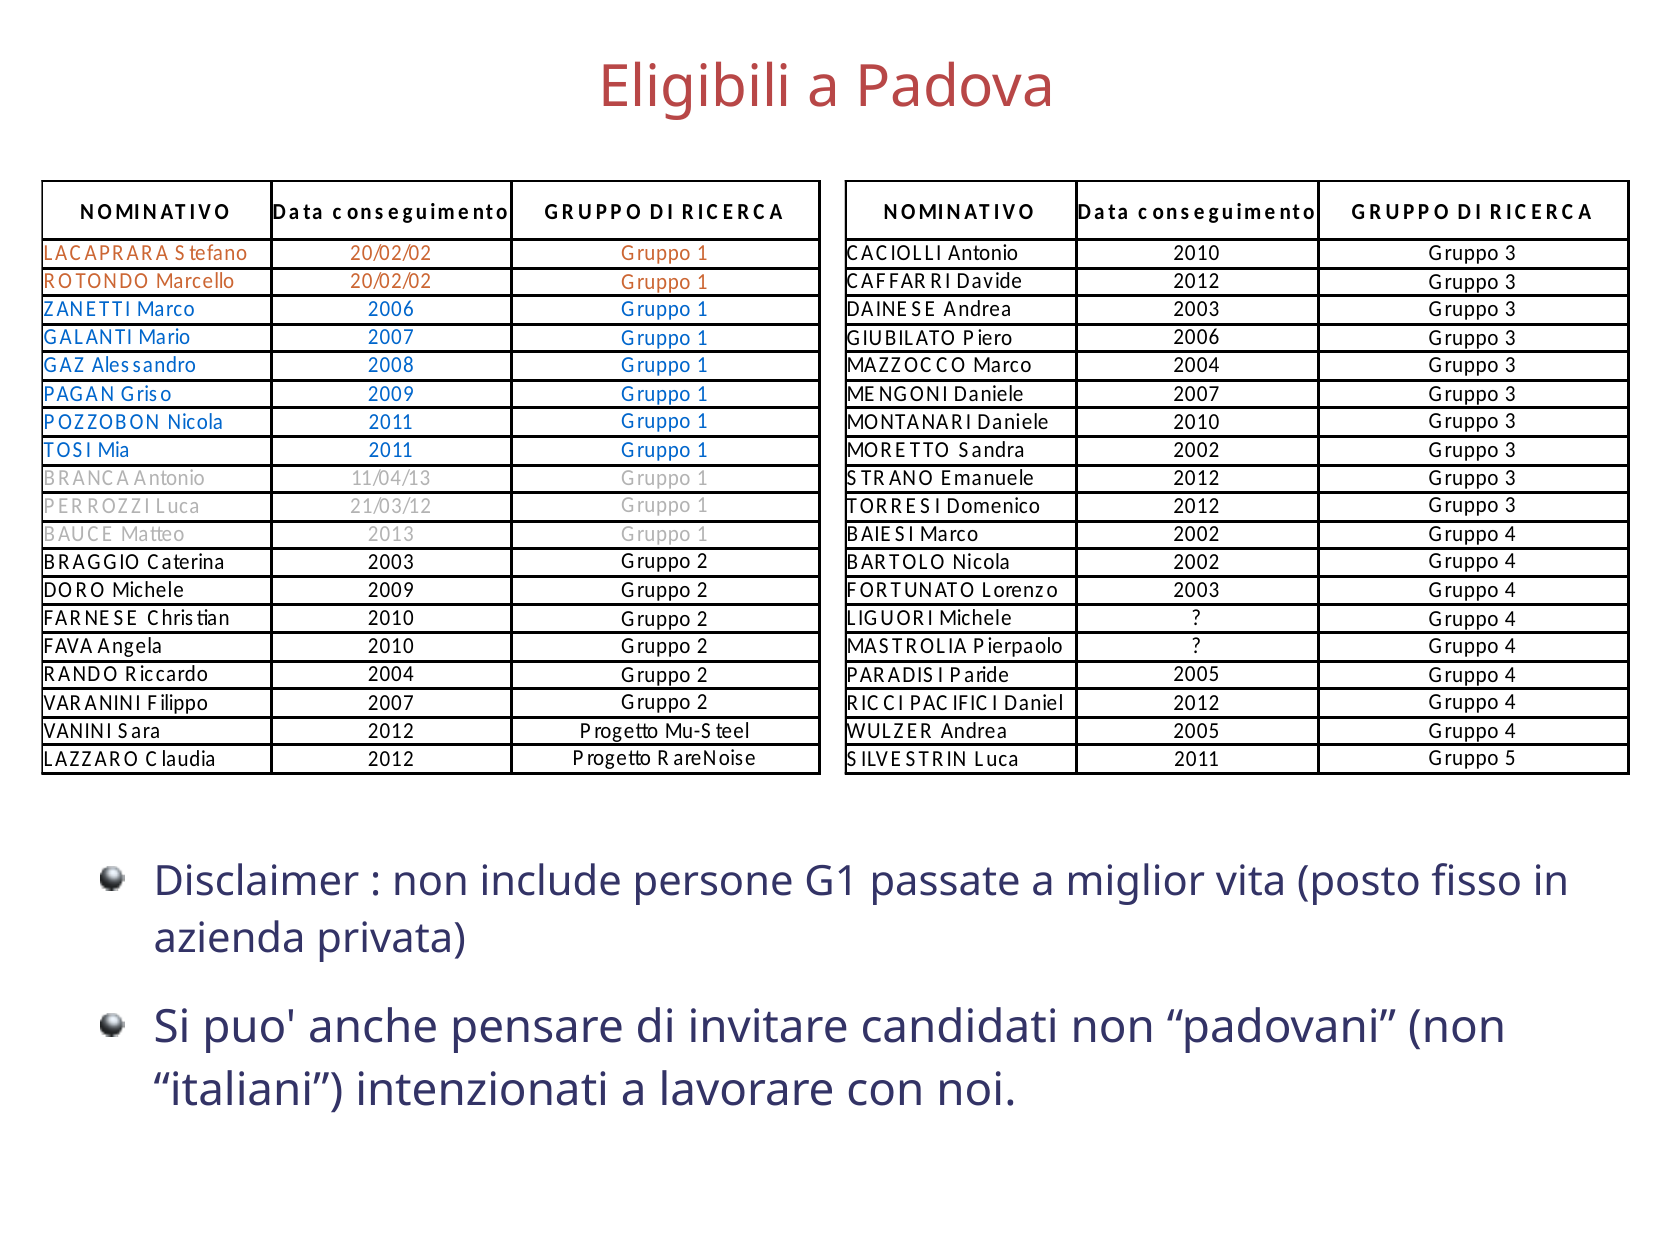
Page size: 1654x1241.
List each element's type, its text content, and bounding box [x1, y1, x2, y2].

title Eligibili a Padova [82, 38, 1571, 129]
chart [41, 180, 1630, 1241]
list Disclaimer : non include persone G1 passate a miglior vita (posto fisso in azienda privata) Si puo' anche pensare di invitare candidati non “padovani” (non “italiani”) intenzionati a lavorare con noi. [82, 850, 1571, 1150]
